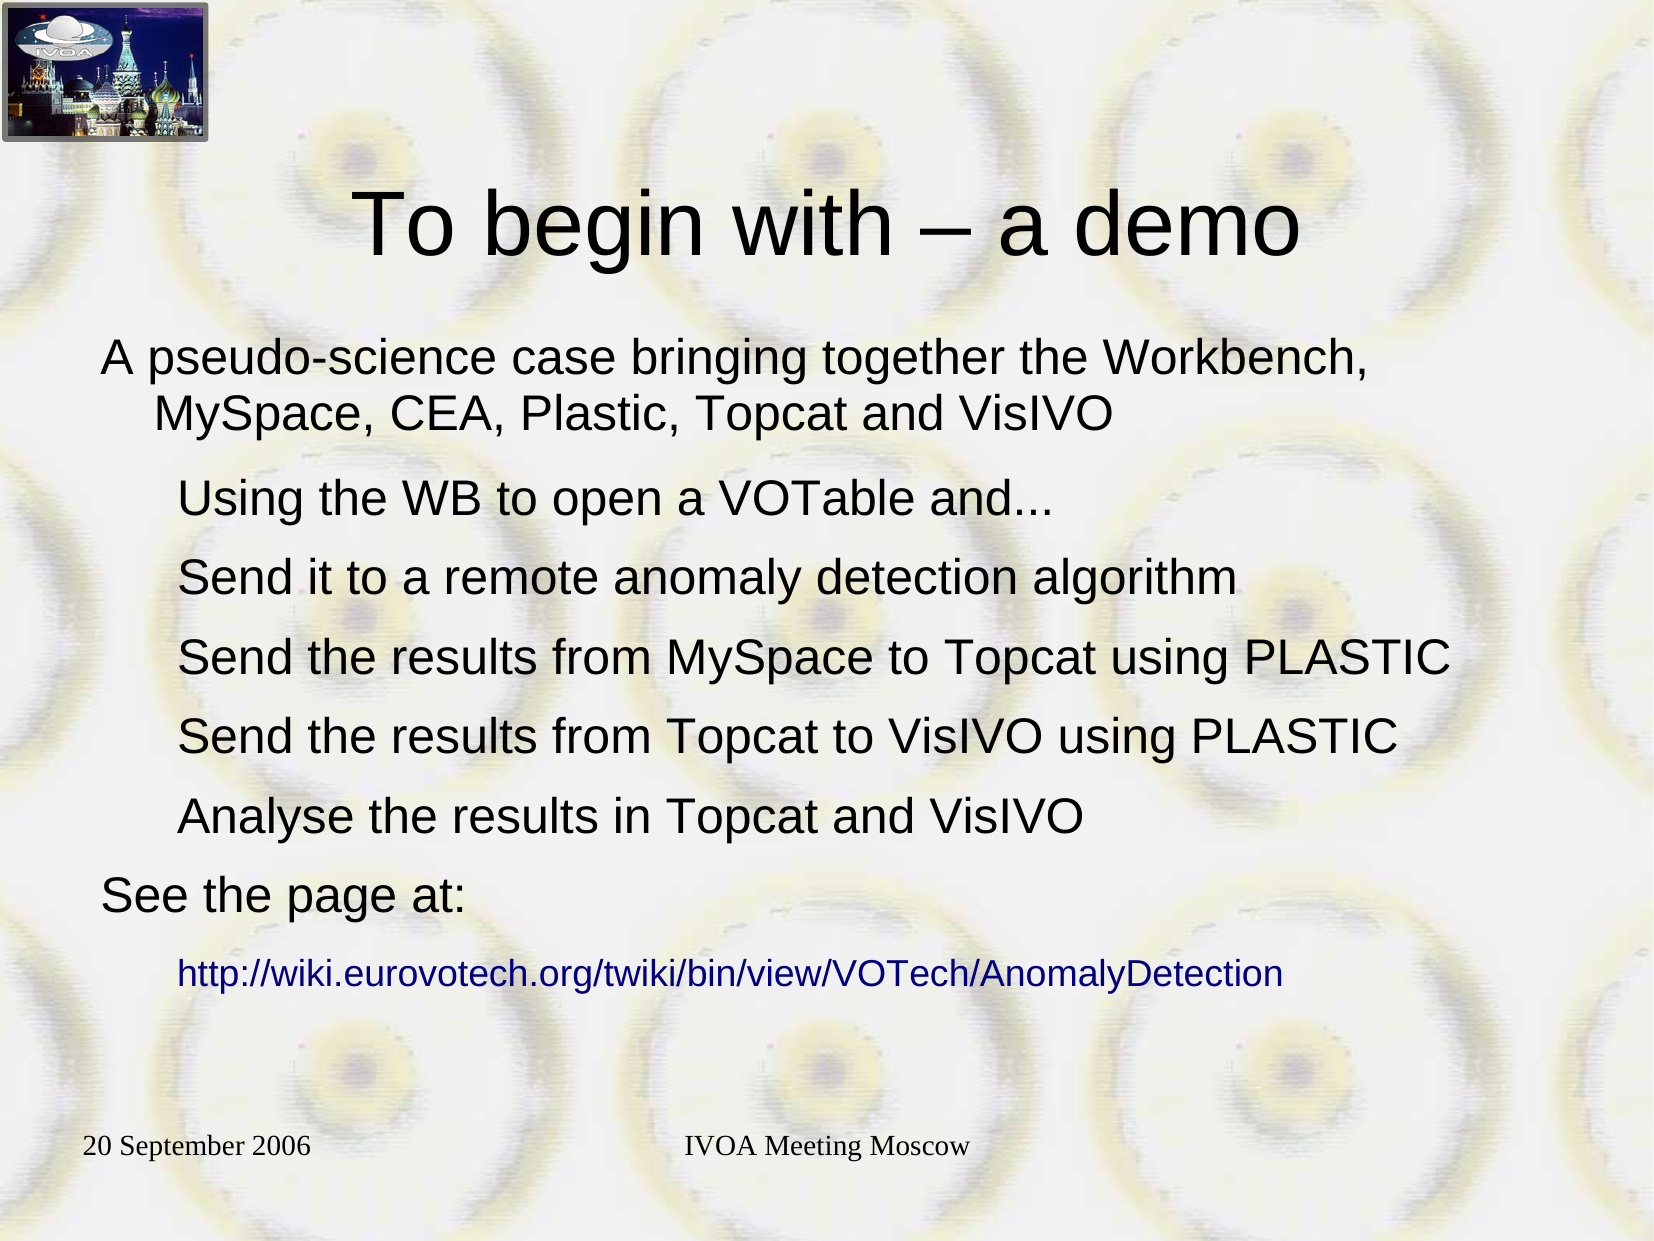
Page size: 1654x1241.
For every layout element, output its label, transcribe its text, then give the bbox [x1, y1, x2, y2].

title To begin with – a demo [82, 120, 1571, 328]
list A pseudo-science case bringing together the Workbench, MySpace, CEA, Plastic, Topcat and VisIVO Using the WB to open a VOTable and... Send it to a remote anomaly detection algorithm Send the results from MySpace to Topcat using PLASTIC Send the results from Topcat to VisIVO using PLASTIC Analyse the results in Topcat and VisIVO See the page at: http://wiki.eurovotech.org/twiki/bin/view/VOTech/AnomalyDetection [82, 329, 1571, 1109]
picture [0, 0, 1654, 1241]
